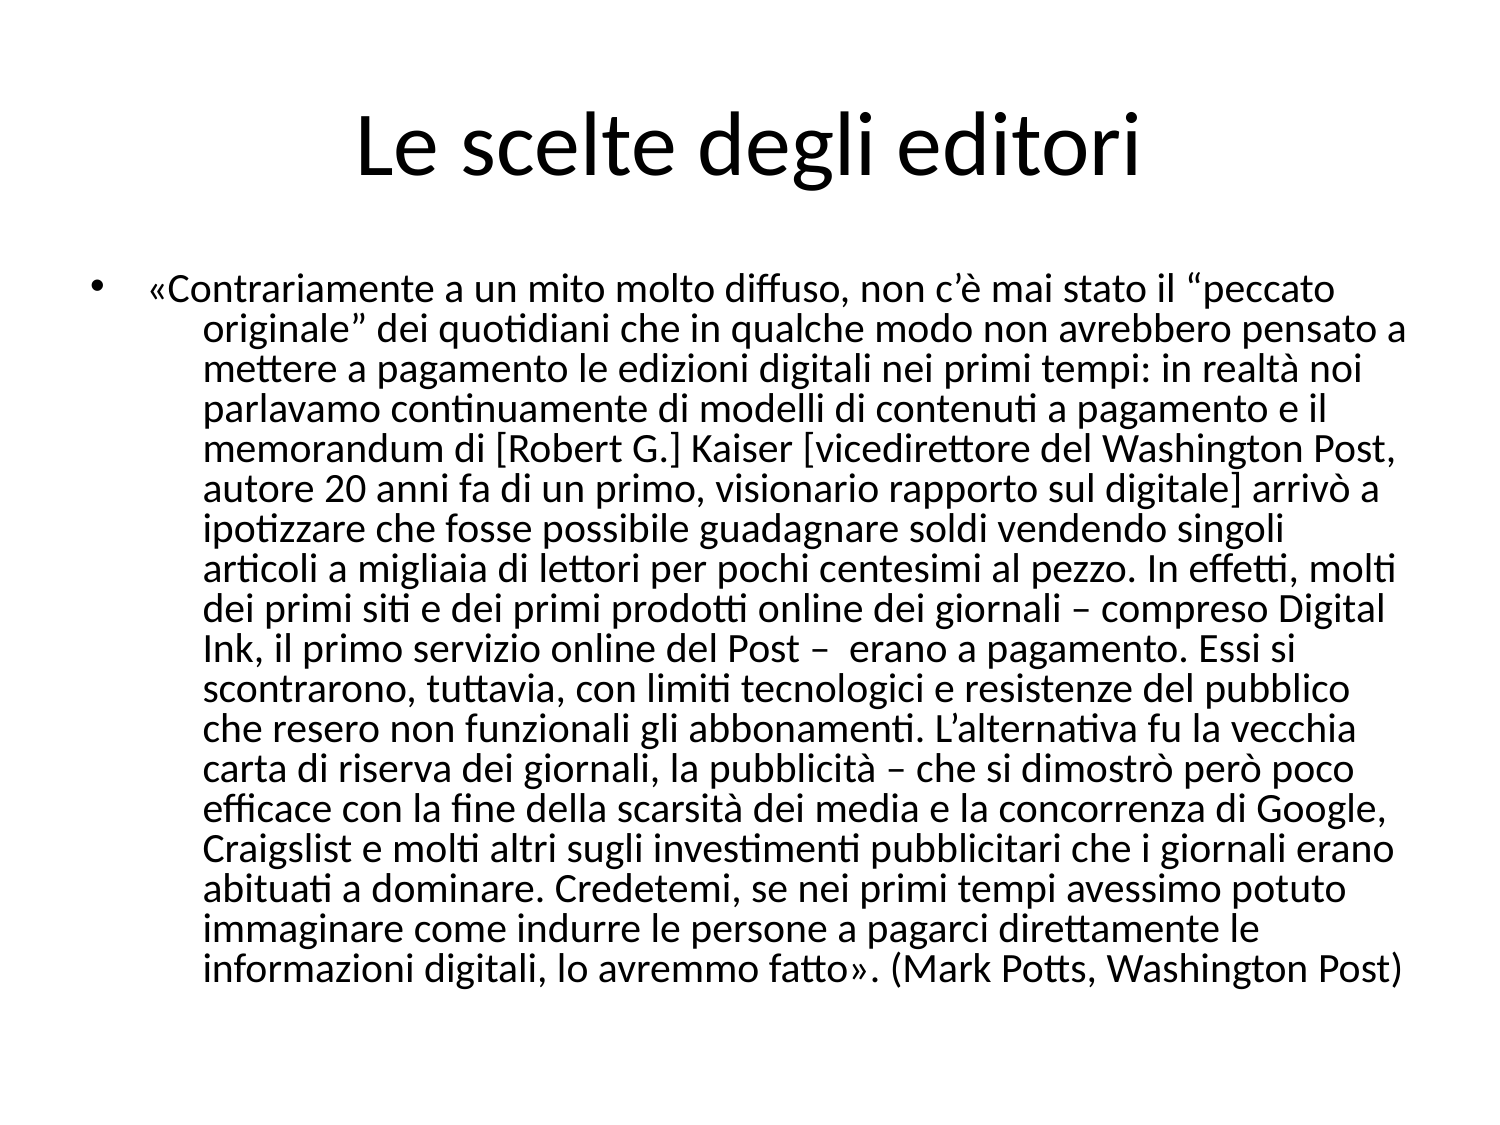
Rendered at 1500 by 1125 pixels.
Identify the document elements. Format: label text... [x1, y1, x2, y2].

list «Contrariamente a un mito molto diffuso, non c’è mai stato il “peccato originale” dei quotidiani che in qualche modo non avrebbero pensato a mettere a pagamento le edizioni digitali nei primi tempi: in realtà noi parlavamo continuamente di modelli di contenuti a pagamento e il memorandum di [Robert G.] Kaiser [vicedirettore del Washington Post, autore 20 anni fa di un primo, visionario rapporto sul digitale] arrivò a ipotizzare che fosse possibile guadagnare soldi vendendo singoli articoli a migliaia di lettori per pochi centesimi al pezzo. In effetti, molti dei primi siti e dei primi prodotti online dei giornali – compreso Digital Ink, il primo servizio online del Post – erano a pagamento. Essi si scontrarono, tuttavia, con limiti tecnologici e resistenze del pubblico che resero non funzionali gli abbonamenti. L’alternativa fu la vecchia carta di riserva dei giornali, la pubblicità – che si dimostrò però poco efficace con la fine della scarsità dei media e la concorrenza di Google, Craigslist e molti altri sugli investimenti pubblicitari che i giornali erano abituati a dominare. Credetemi, se nei primi tempi avessimo potuto immaginare come indurre le persone a pagarci direttamente le informazioni digitali, lo avremmo fatto». (Mark Potts, Washington Post) [75, 262, 1426, 1005]
title Le scelte degli editori [75, 45, 1426, 233]
